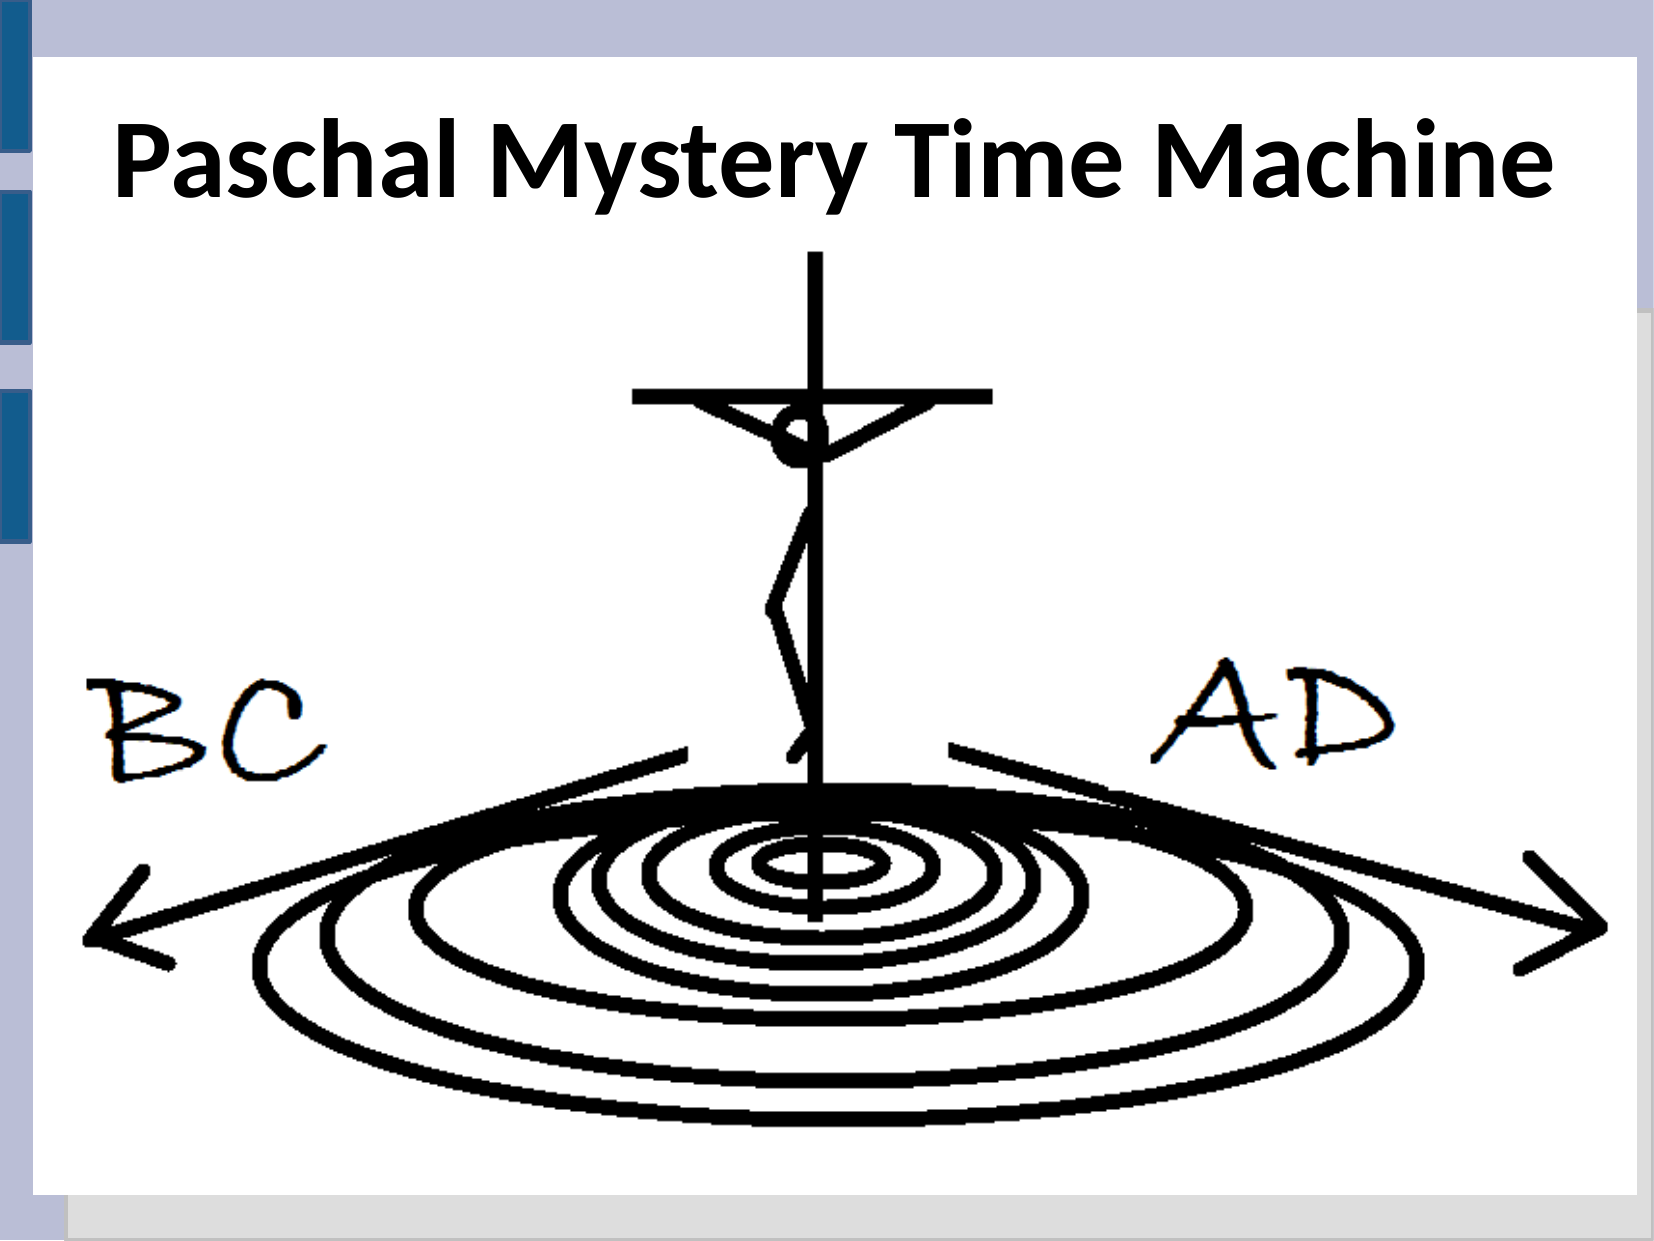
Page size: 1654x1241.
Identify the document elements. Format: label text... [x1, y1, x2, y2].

picture [33, 57, 1638, 1196]
text_box Paschal Mystery Time Machine [98, 78, 1573, 228]
